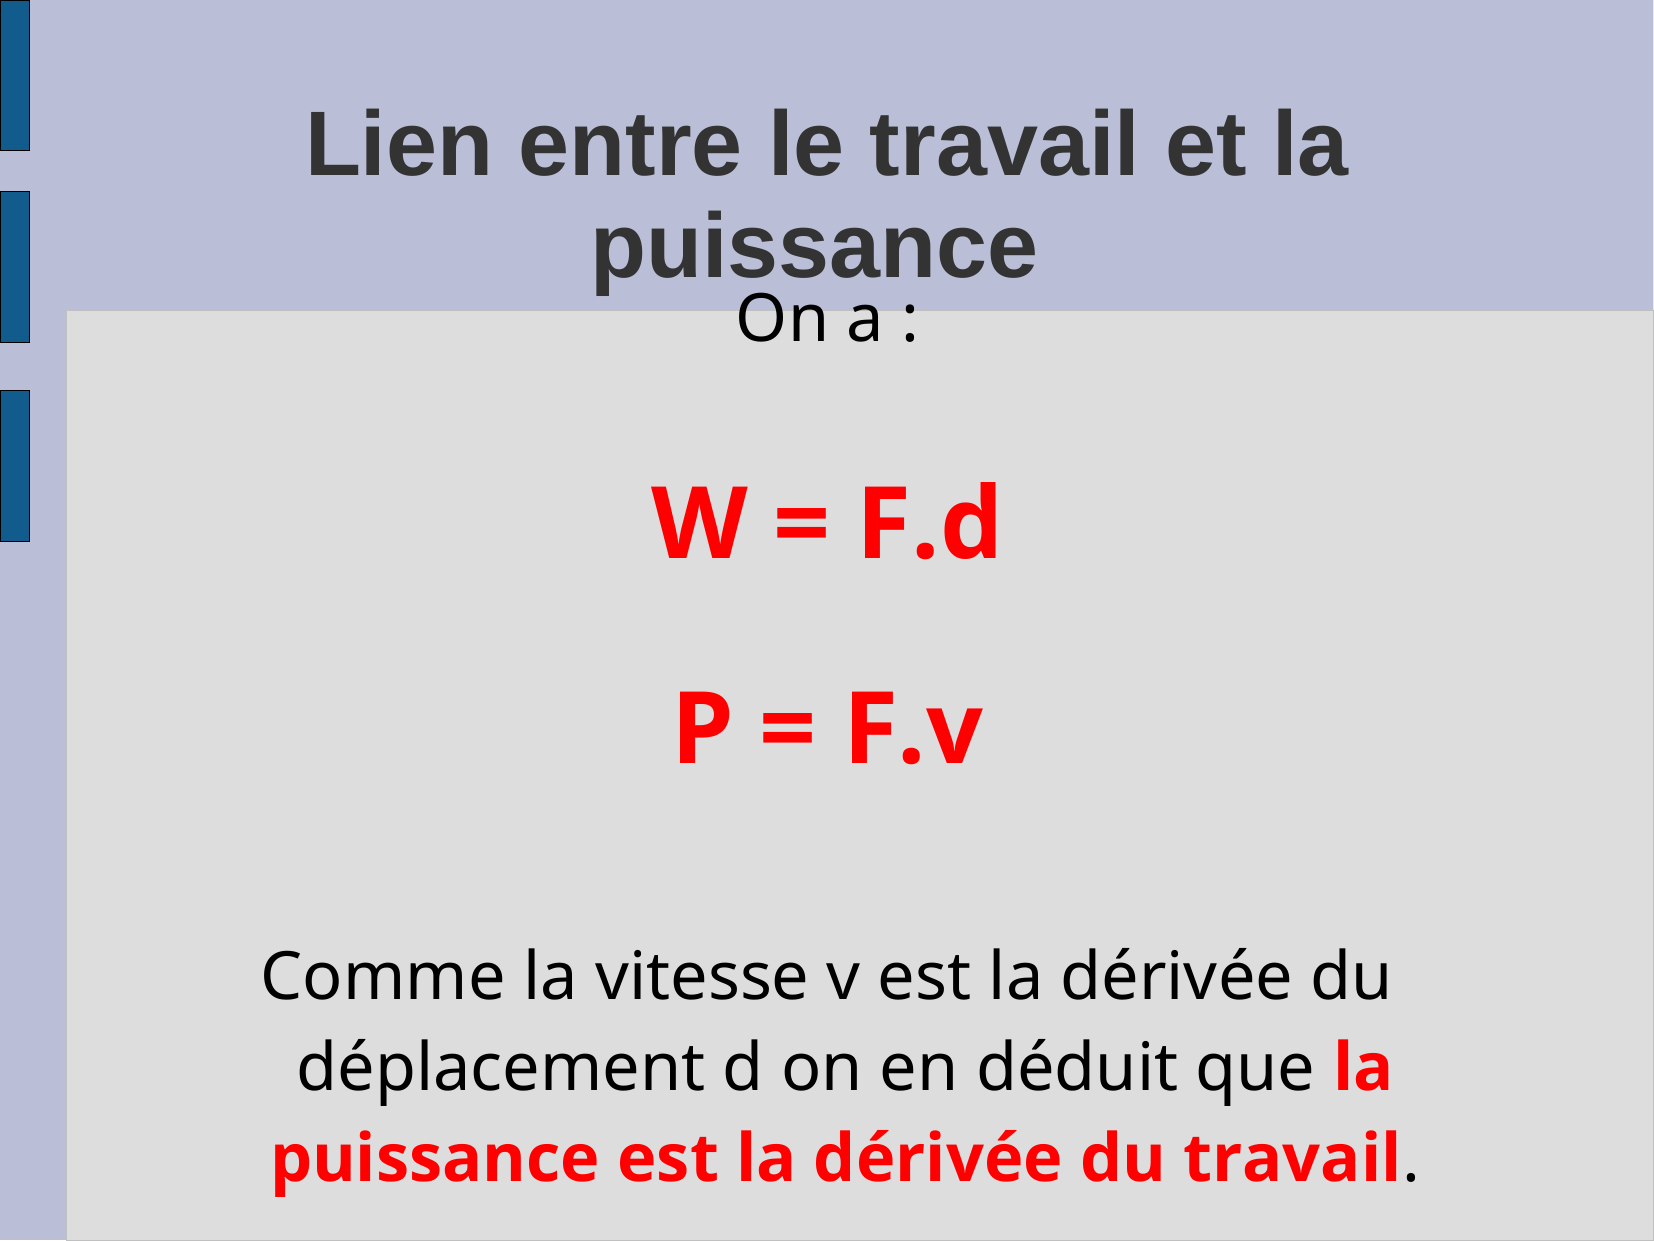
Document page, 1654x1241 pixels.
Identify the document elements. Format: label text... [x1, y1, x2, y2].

title Lien entre le travail et la puissance [121, 92, 1534, 298]
subtitle On a : W = F.d P = F.v Comme la vitesse v est la dérivée du déplacement d on en déduit que la puissance est la dérivée du travail. [121, 320, 1534, 1151]
